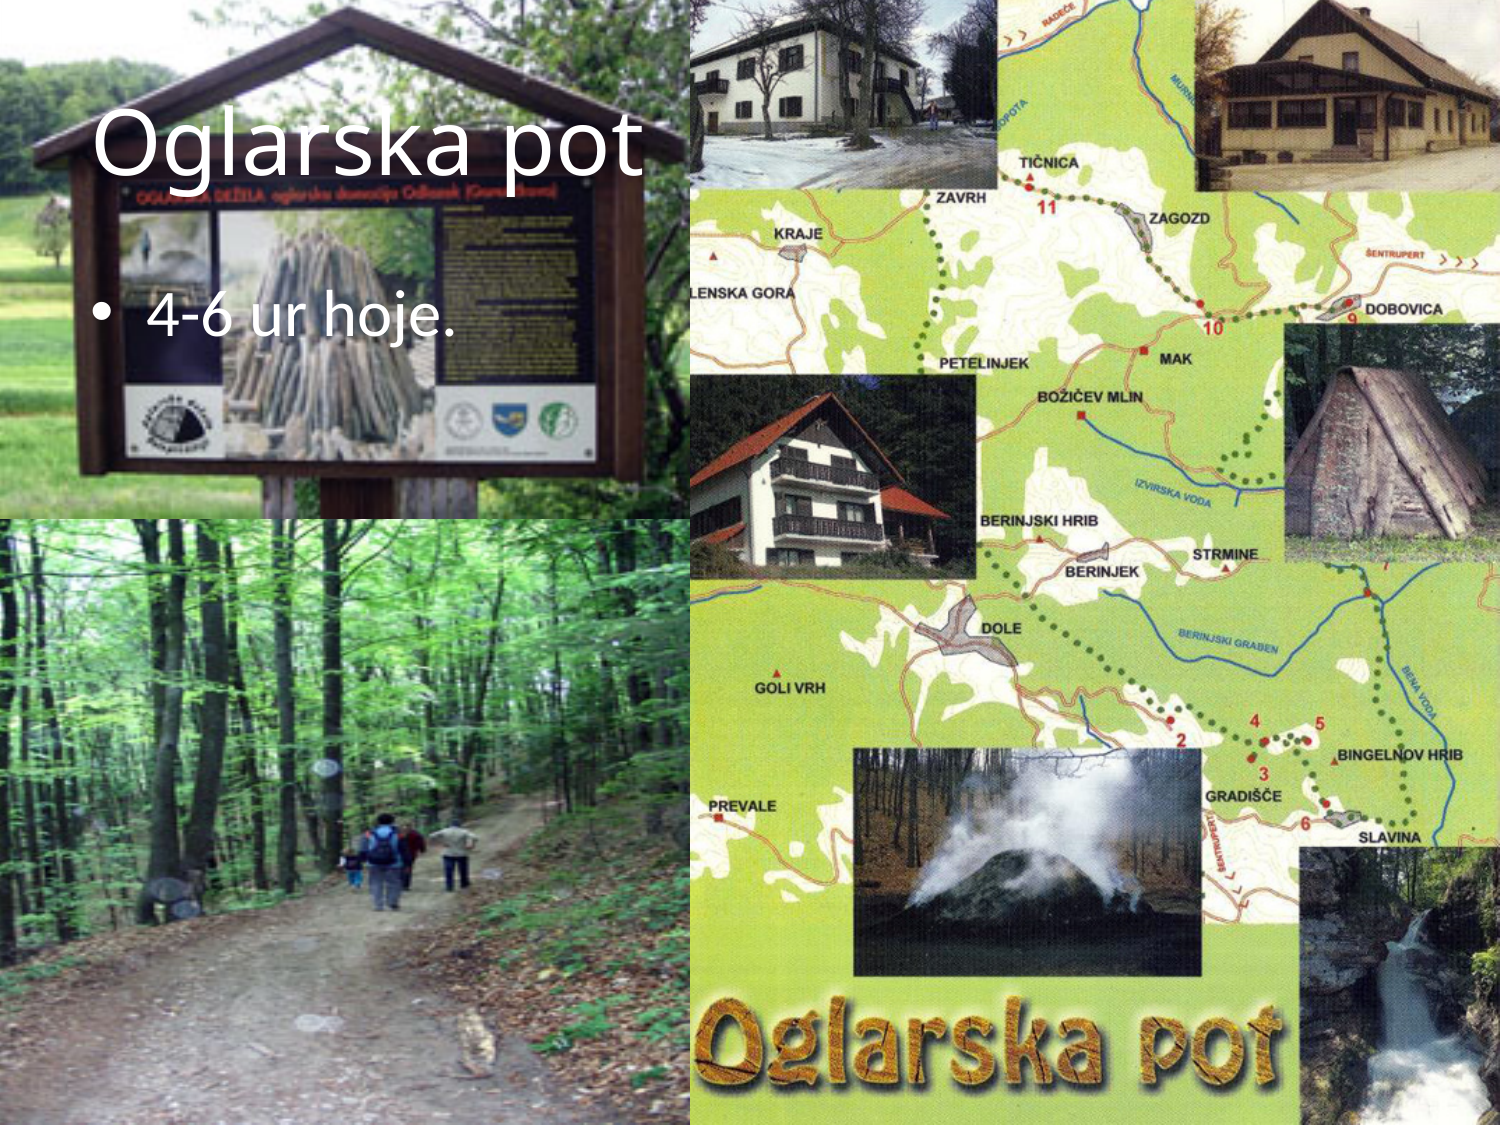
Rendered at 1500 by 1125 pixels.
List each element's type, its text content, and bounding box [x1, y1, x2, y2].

picture [0, 0, 1500, 1125]
list 4-6 ur hoje. [75, 262, 1425, 1005]
title Oglarska pot [75, 45, 1425, 233]
